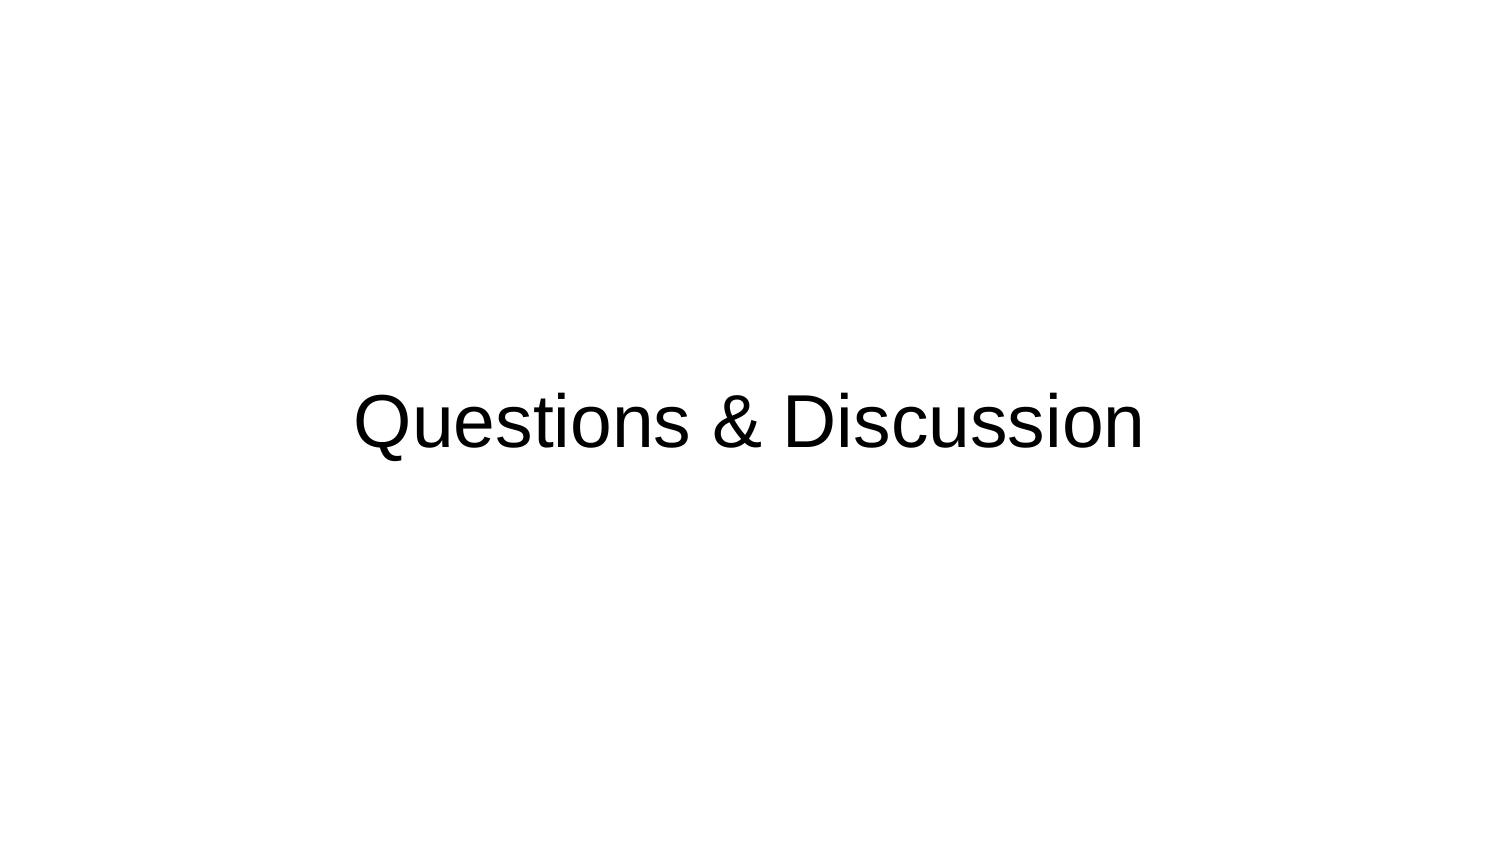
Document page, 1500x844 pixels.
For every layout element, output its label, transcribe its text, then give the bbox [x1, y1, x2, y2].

title Questions & Discussion [51, 352, 1449, 491]
